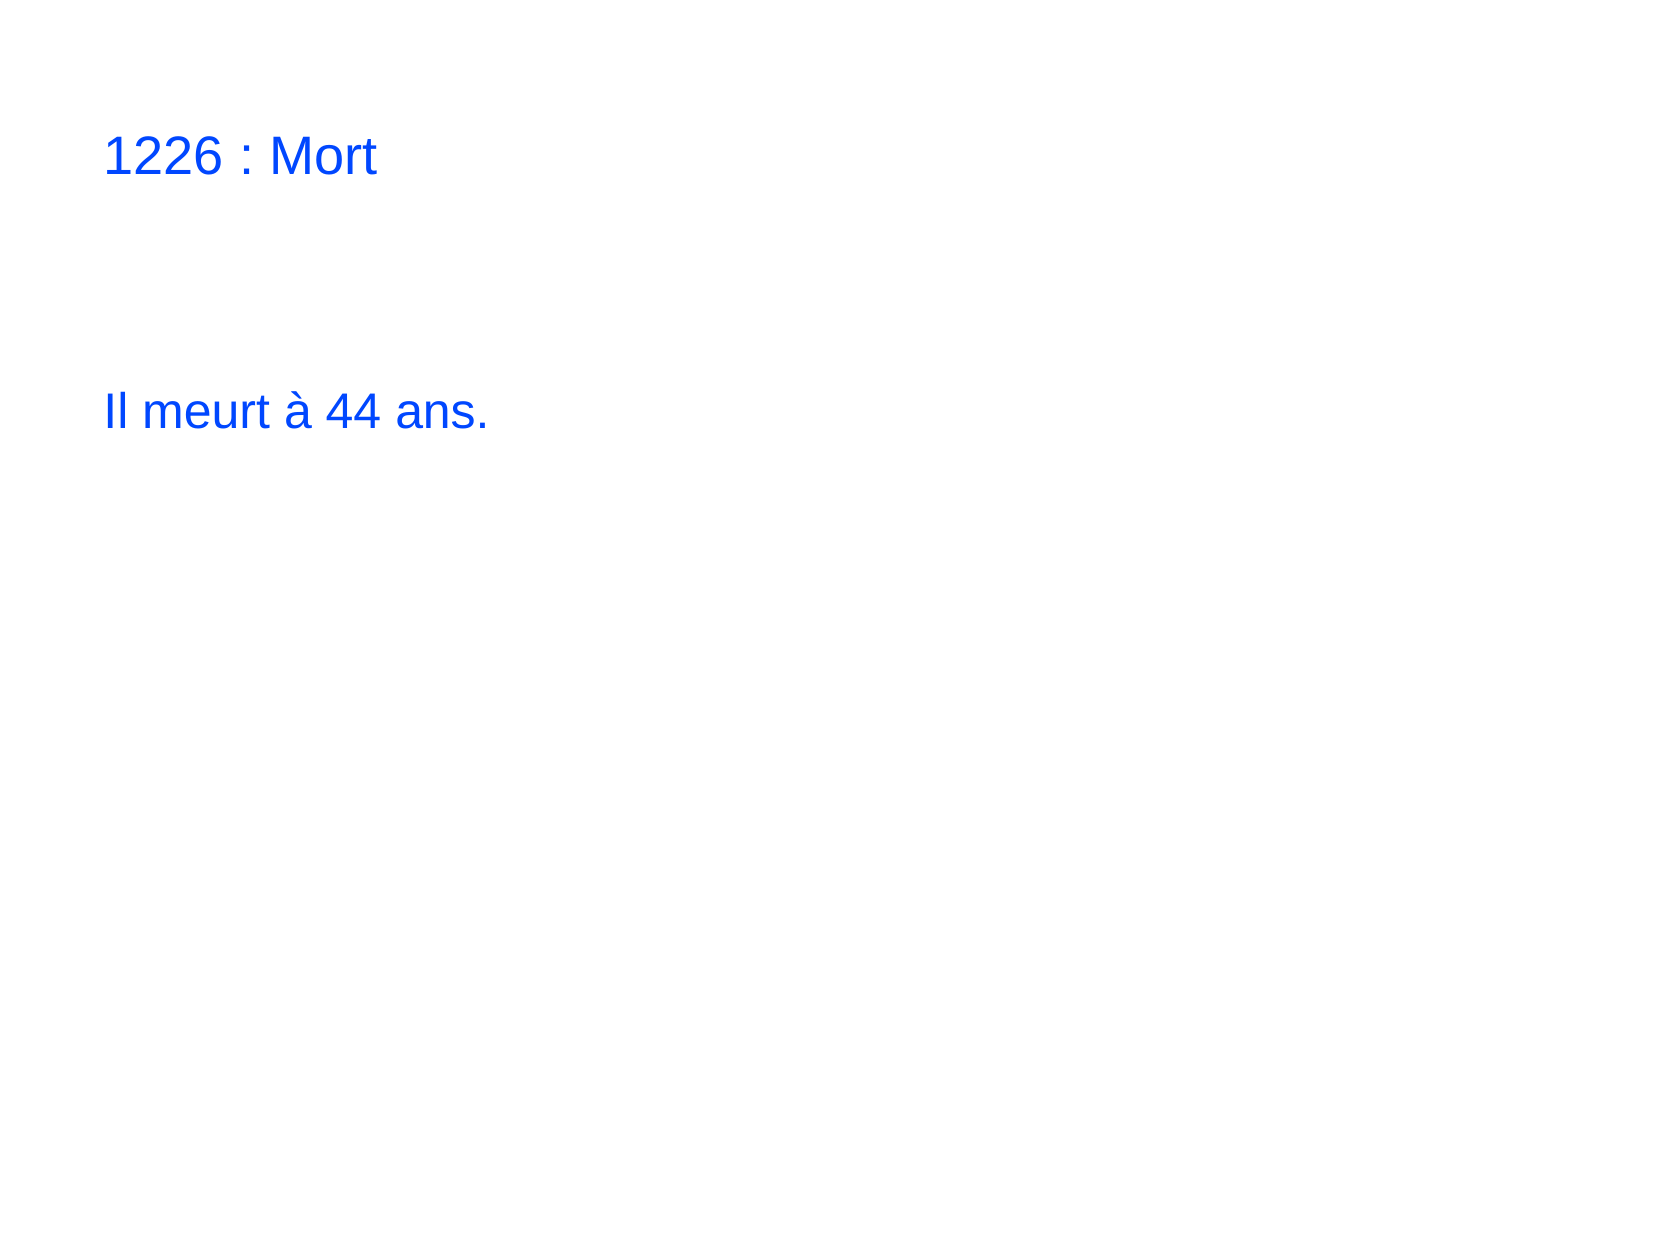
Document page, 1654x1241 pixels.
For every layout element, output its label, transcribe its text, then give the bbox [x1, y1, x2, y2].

text_box 1226 : Mort [88, 118, 532, 194]
text_box Il meurt à 44 ans. [88, 375, 1560, 447]
